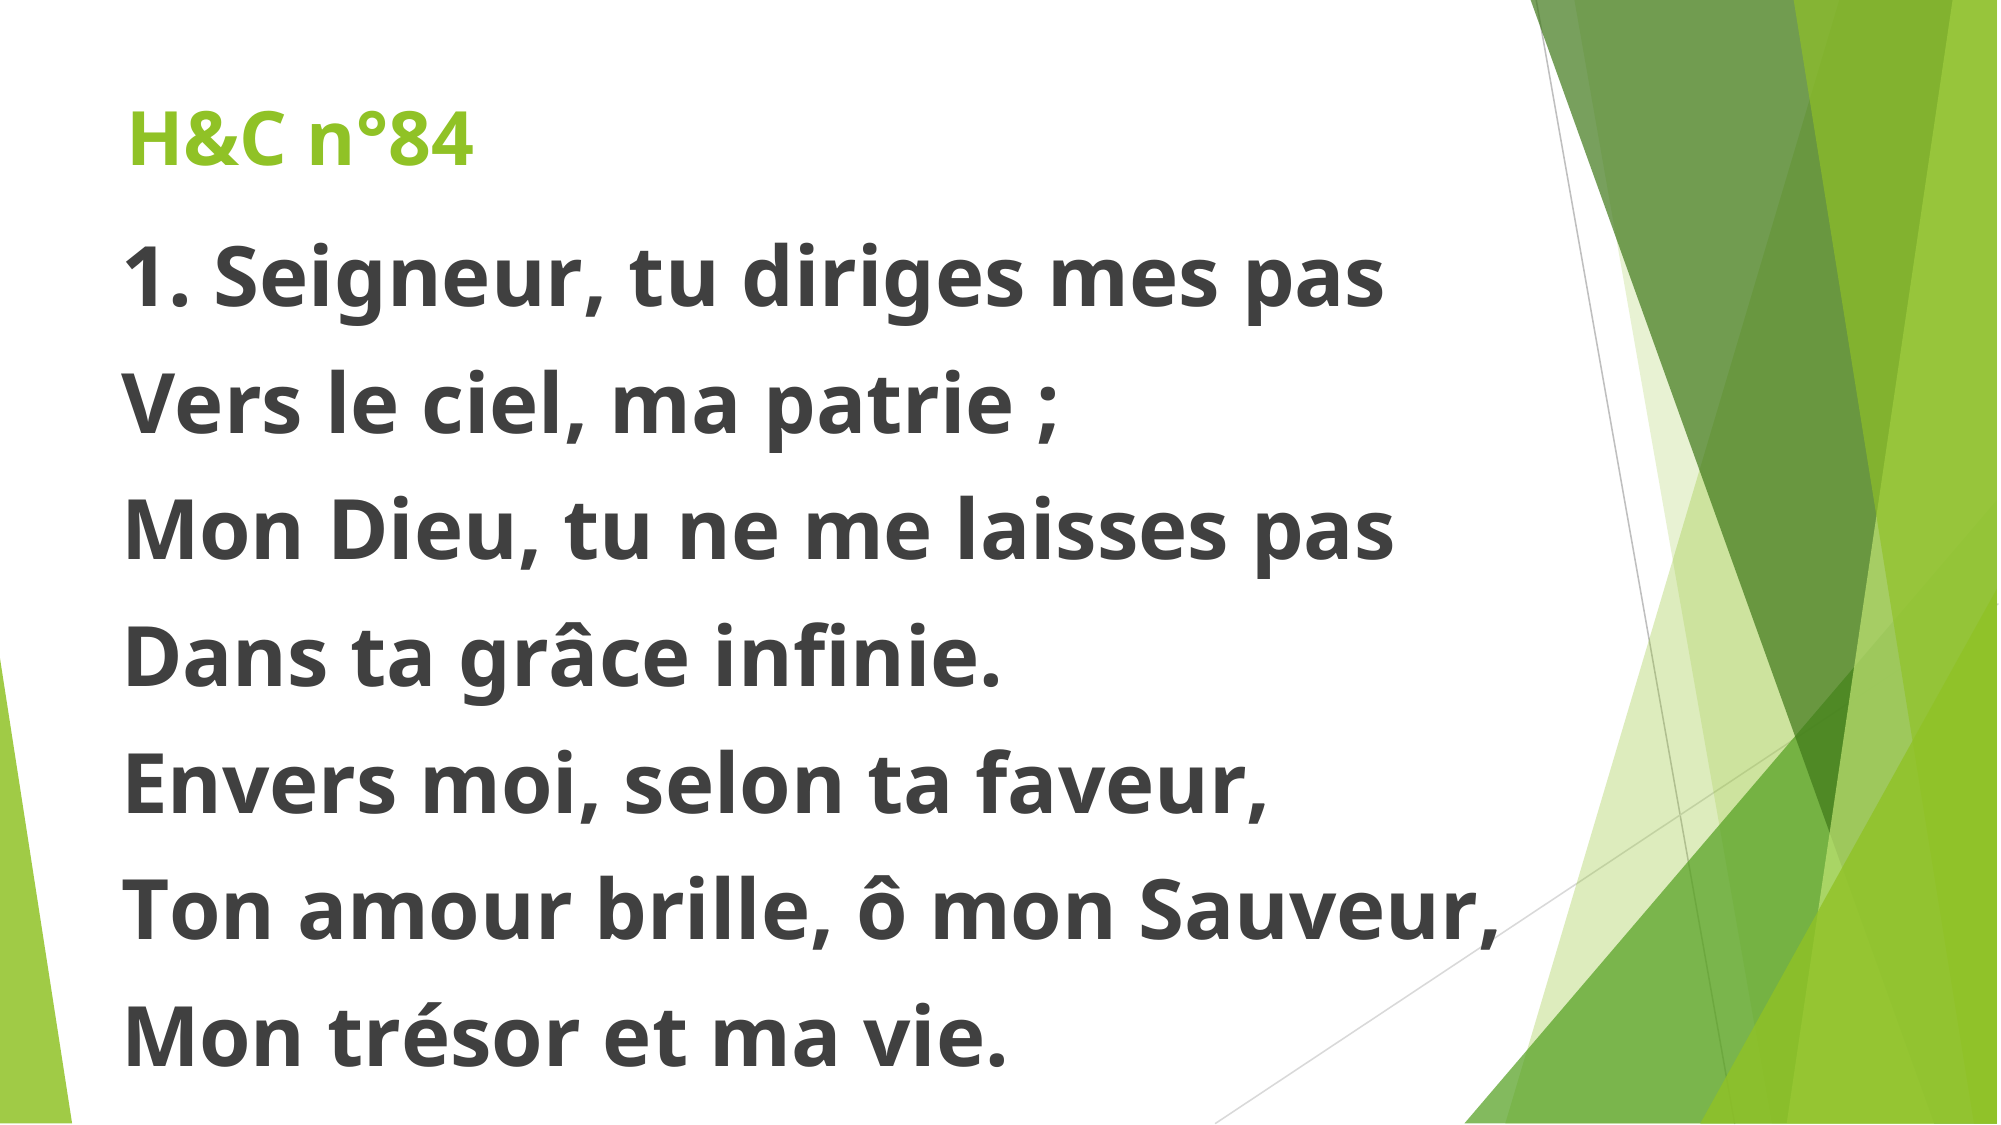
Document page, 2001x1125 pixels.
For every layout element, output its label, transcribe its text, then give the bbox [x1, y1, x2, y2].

text_box H&C n°84 [111, 82, 1522, 200]
text_box 1. Seigneur, tu diriges mes pas Vers le ciel, ma patrie ; Mon Dieu, tu ne me laisses pas Dans ta grâce infinie. Envers moi, selon ta faveur, Ton amour brille, ô mon Sauveur, Mon trésor et ma vie. [106, 200, 1973, 1037]
